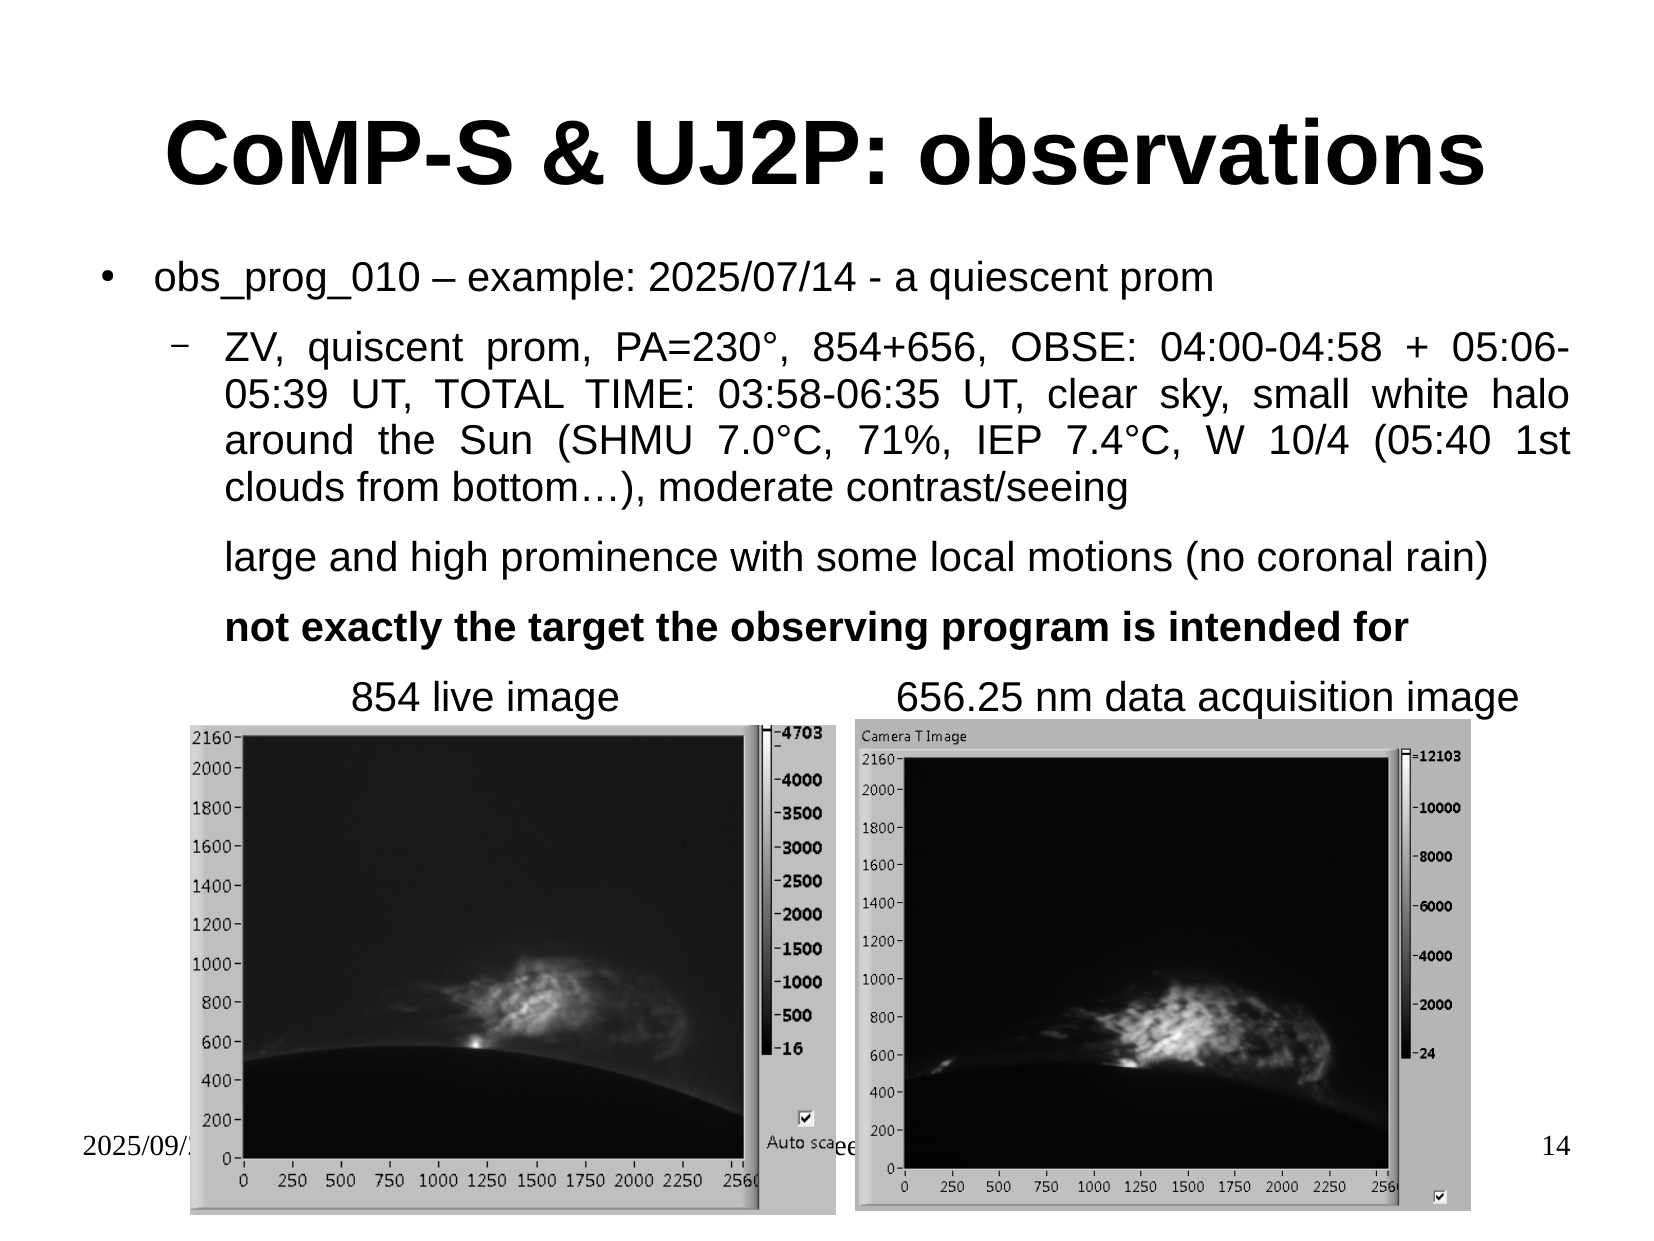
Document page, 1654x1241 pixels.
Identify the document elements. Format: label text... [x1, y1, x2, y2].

list obs_prog_010 – example: 2025/07/14 - a quiescent prom ZV, quiscent prom, PA=230°, 854+656, OBSE: 04:00-04:58 + 05:06-05:39 UT, TOTAL TIME: 03:58-06:35 UT, clear sky, small white halo around the Sun (SHMU 7.0°C, 71%, IEP 7.4°C, W 10/4 (05:40 1st clouds from bottom…), moderate contrast/seeing large and high prominence with some local motions (no coronal rain) not exactly the target the observing program is intended for 854 live image 656.25 nm data acquisition image [82, 183, 1571, 1126]
picture [190, 725, 836, 1216]
picture [855, 719, 1471, 1211]
title CoMP-S & UJ2P: observations [82, 49, 1571, 183]
